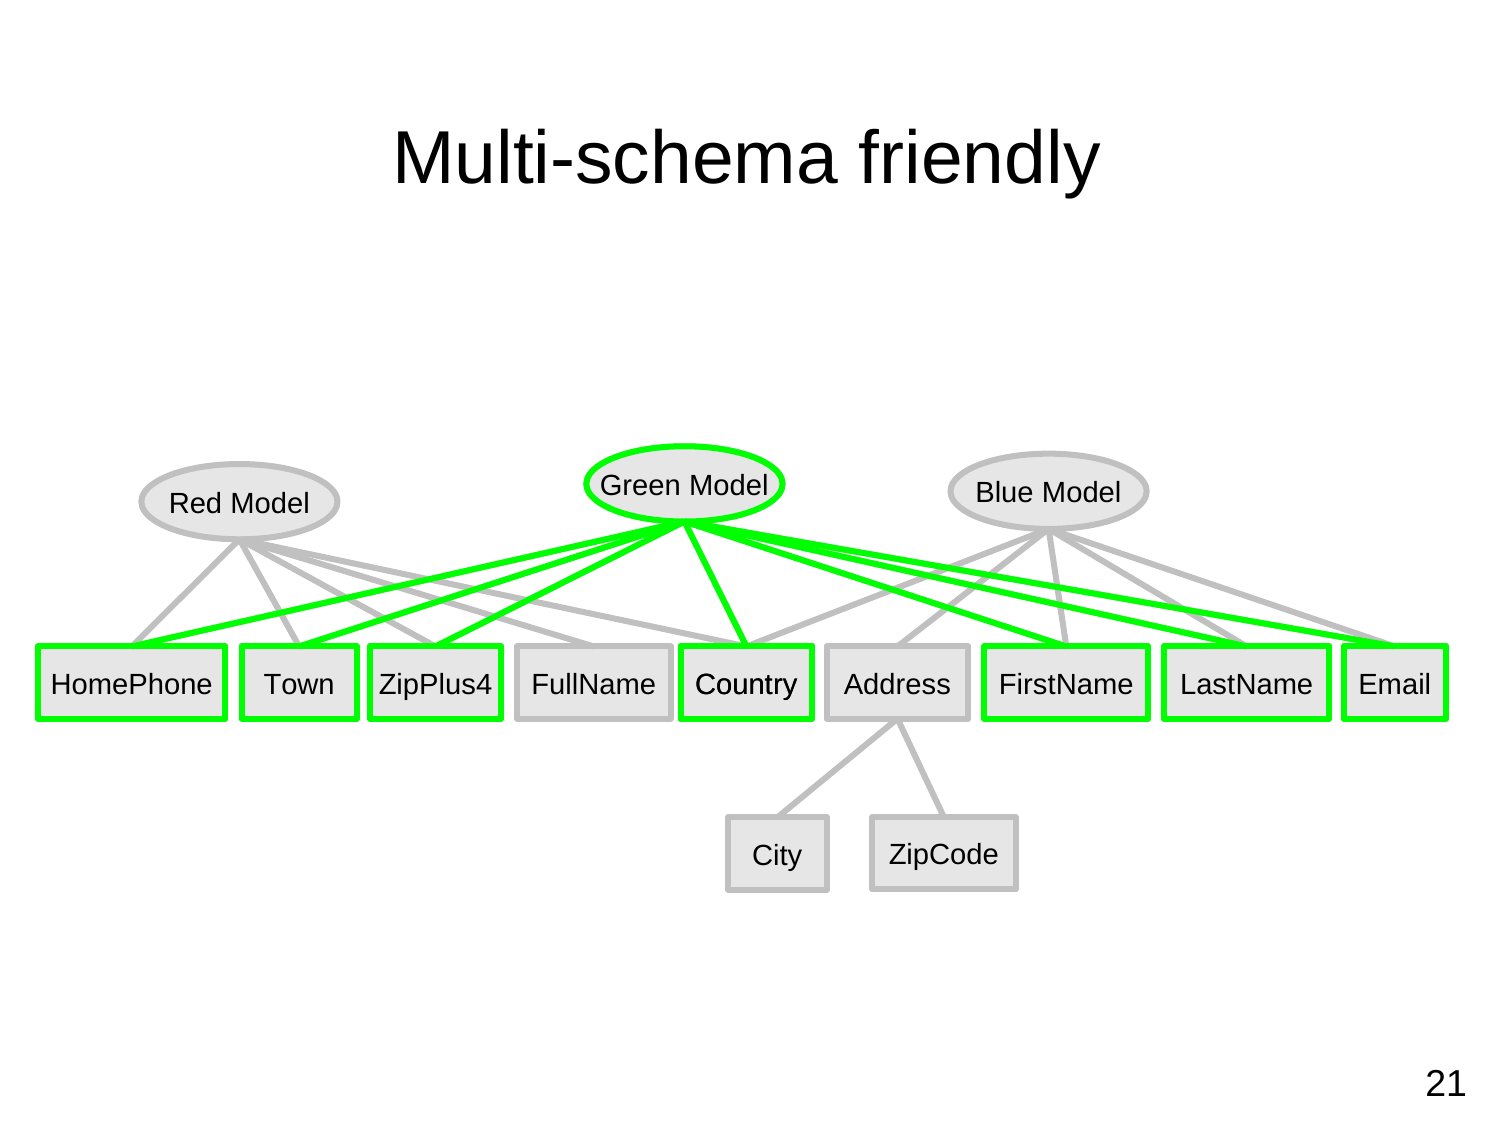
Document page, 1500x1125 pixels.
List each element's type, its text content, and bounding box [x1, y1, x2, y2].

text_box City [727, 817, 827, 890]
text_box Red Model [141, 464, 338, 540]
text_box HomePhone [38, 646, 226, 719]
text_box FullName [517, 646, 671, 719]
text_box Town [241, 646, 357, 719]
text_box LastName [1164, 646, 1330, 719]
text_box Address [826, 646, 969, 719]
title Multi-schema friendly [70, 18, 1423, 207]
text_box ZipPlus4 [369, 646, 502, 719]
text_box Country [680, 646, 813, 719]
text_box Email [1343, 646, 1446, 719]
text_box Green Model [586, 446, 783, 521]
text_box ZipCode [872, 817, 1016, 890]
text_box Blue Model [950, 453, 1147, 529]
text_box FirstName [984, 646, 1149, 719]
